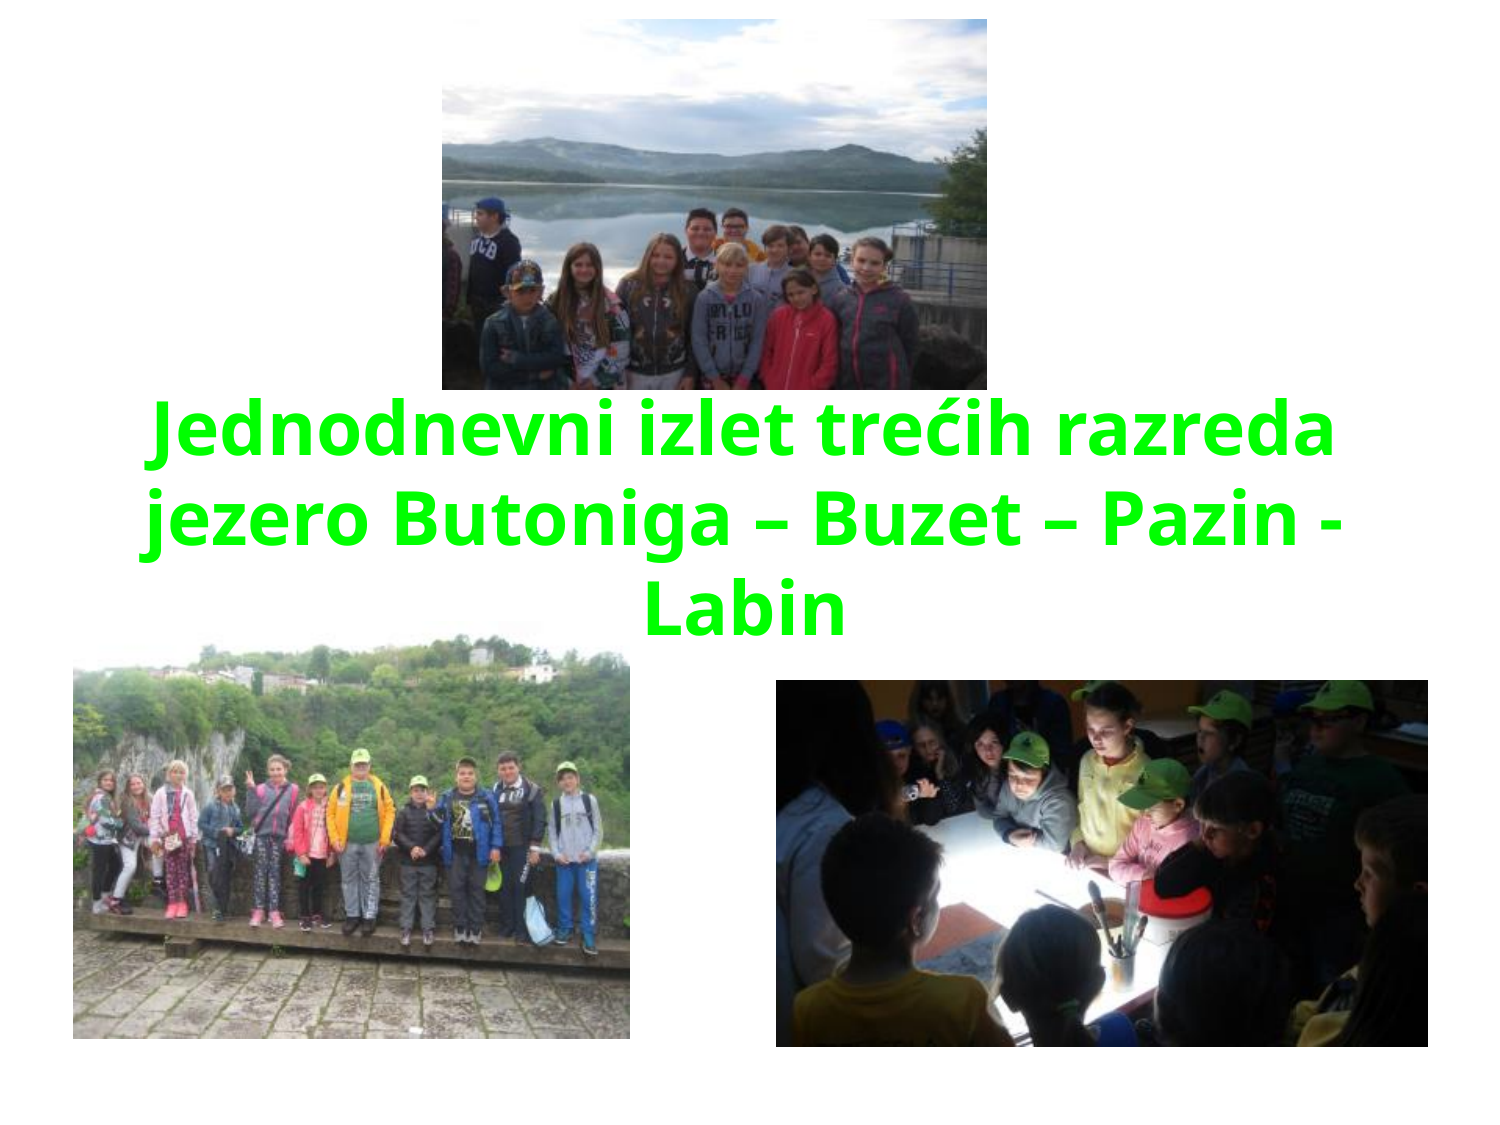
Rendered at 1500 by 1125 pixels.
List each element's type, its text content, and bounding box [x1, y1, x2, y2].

picture [73, 621, 630, 1039]
title Jednodnevni izlet trećih razreda jezero Butoniga – Buzet – Pazin - Labin [64, 314, 1426, 717]
picture [442, 19, 987, 390]
picture [776, 680, 1428, 1047]
